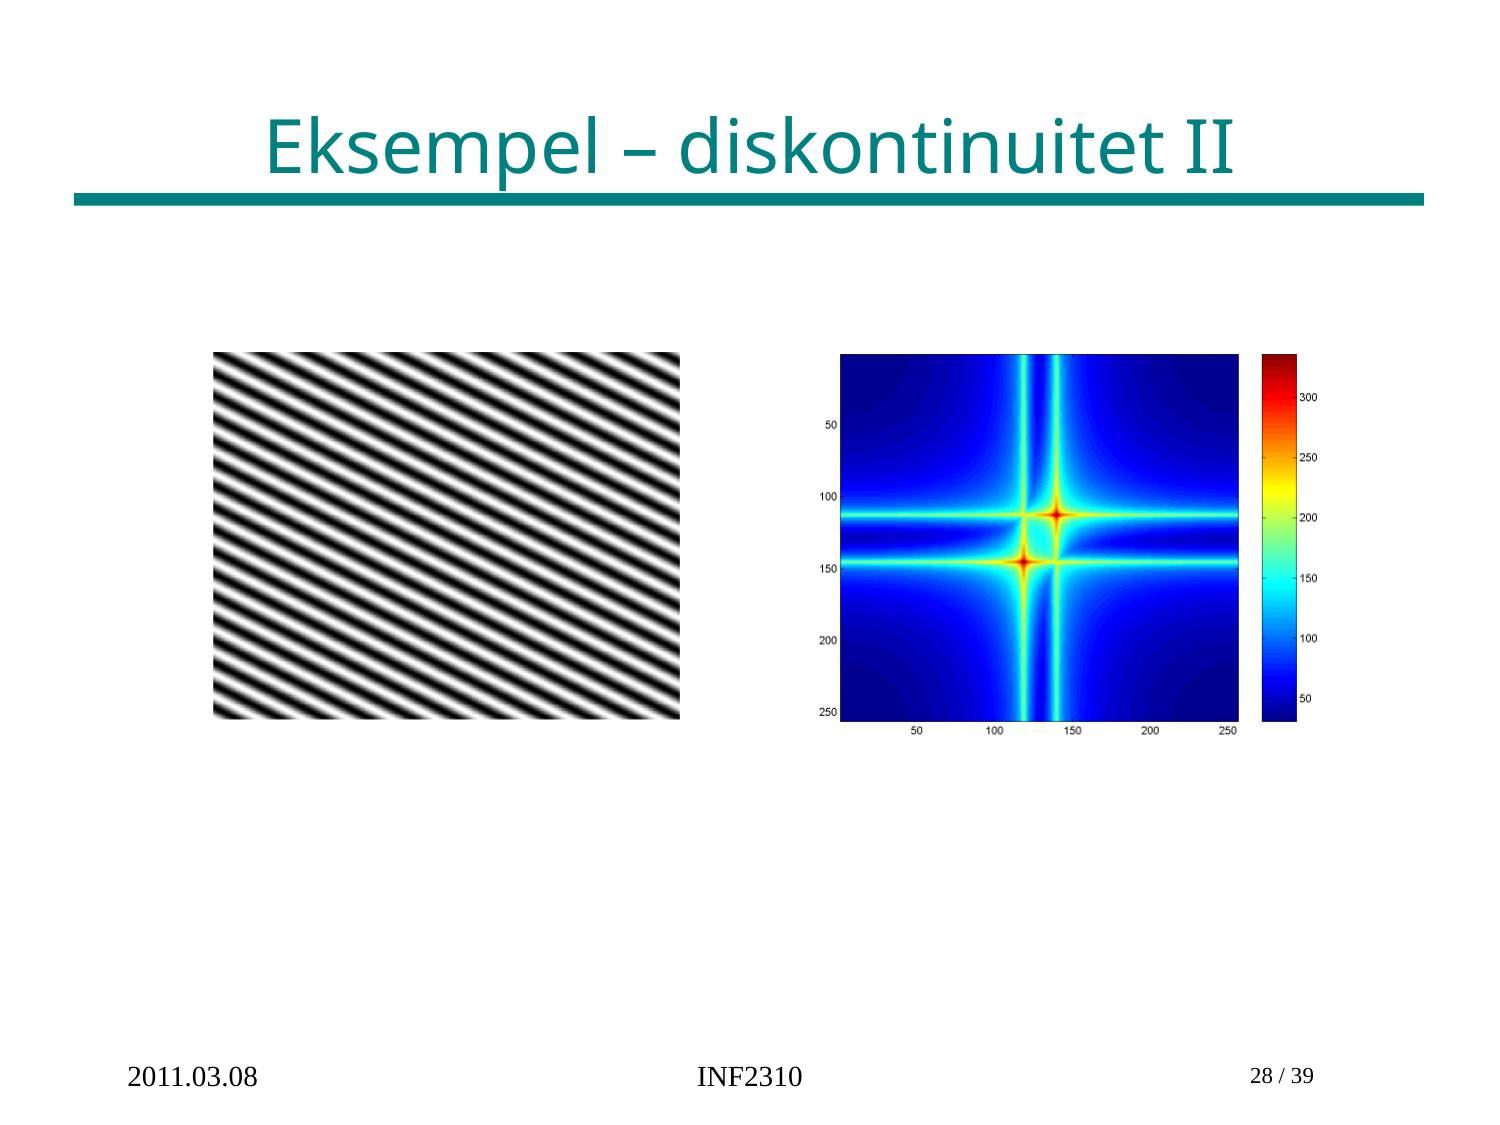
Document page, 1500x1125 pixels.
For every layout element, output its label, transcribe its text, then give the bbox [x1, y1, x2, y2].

picture [135, 318, 737, 770]
picture [762, 320, 1363, 771]
text_box INF2310 [512, 1049, 988, 1101]
title Eksempel – diskontinuitet II [112, 62, 1388, 226]
